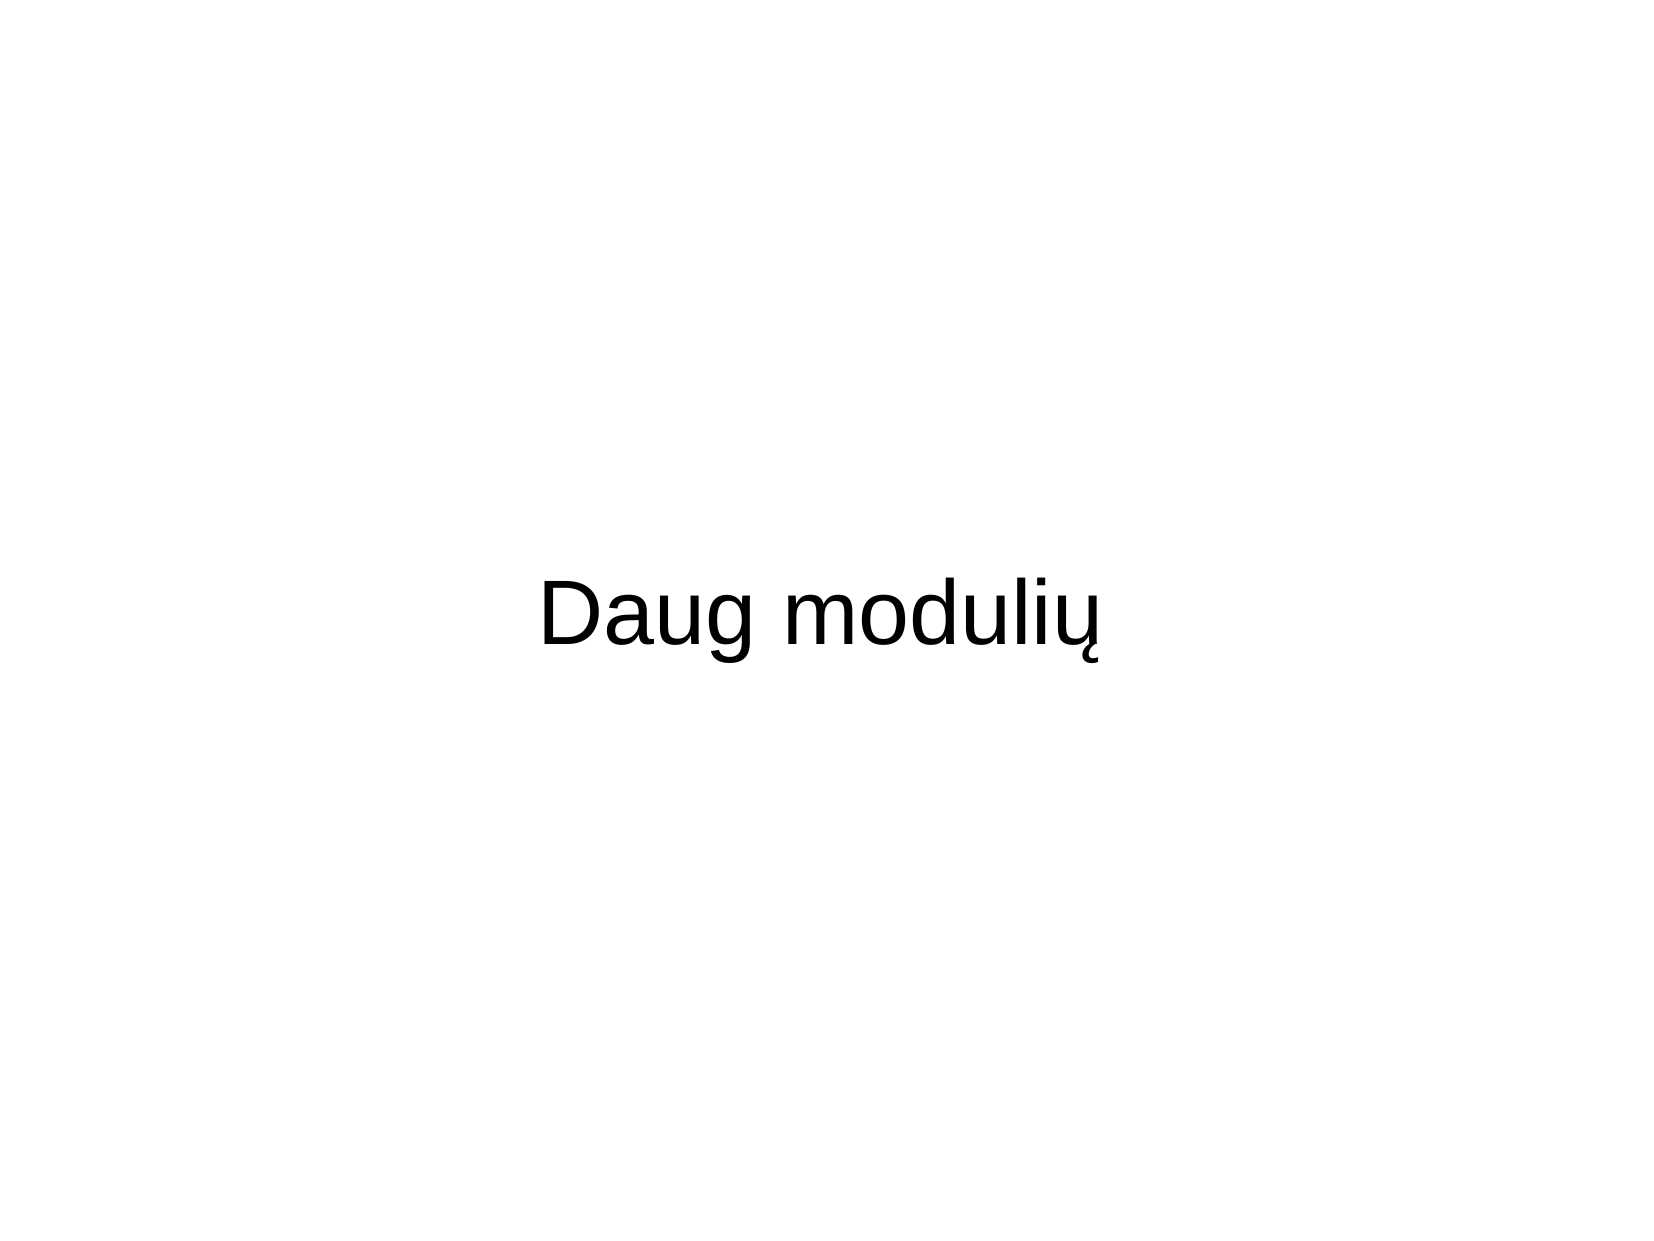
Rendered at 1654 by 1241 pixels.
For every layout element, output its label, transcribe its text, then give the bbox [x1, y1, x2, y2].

title Daug modulių [76, 516, 1565, 709]
